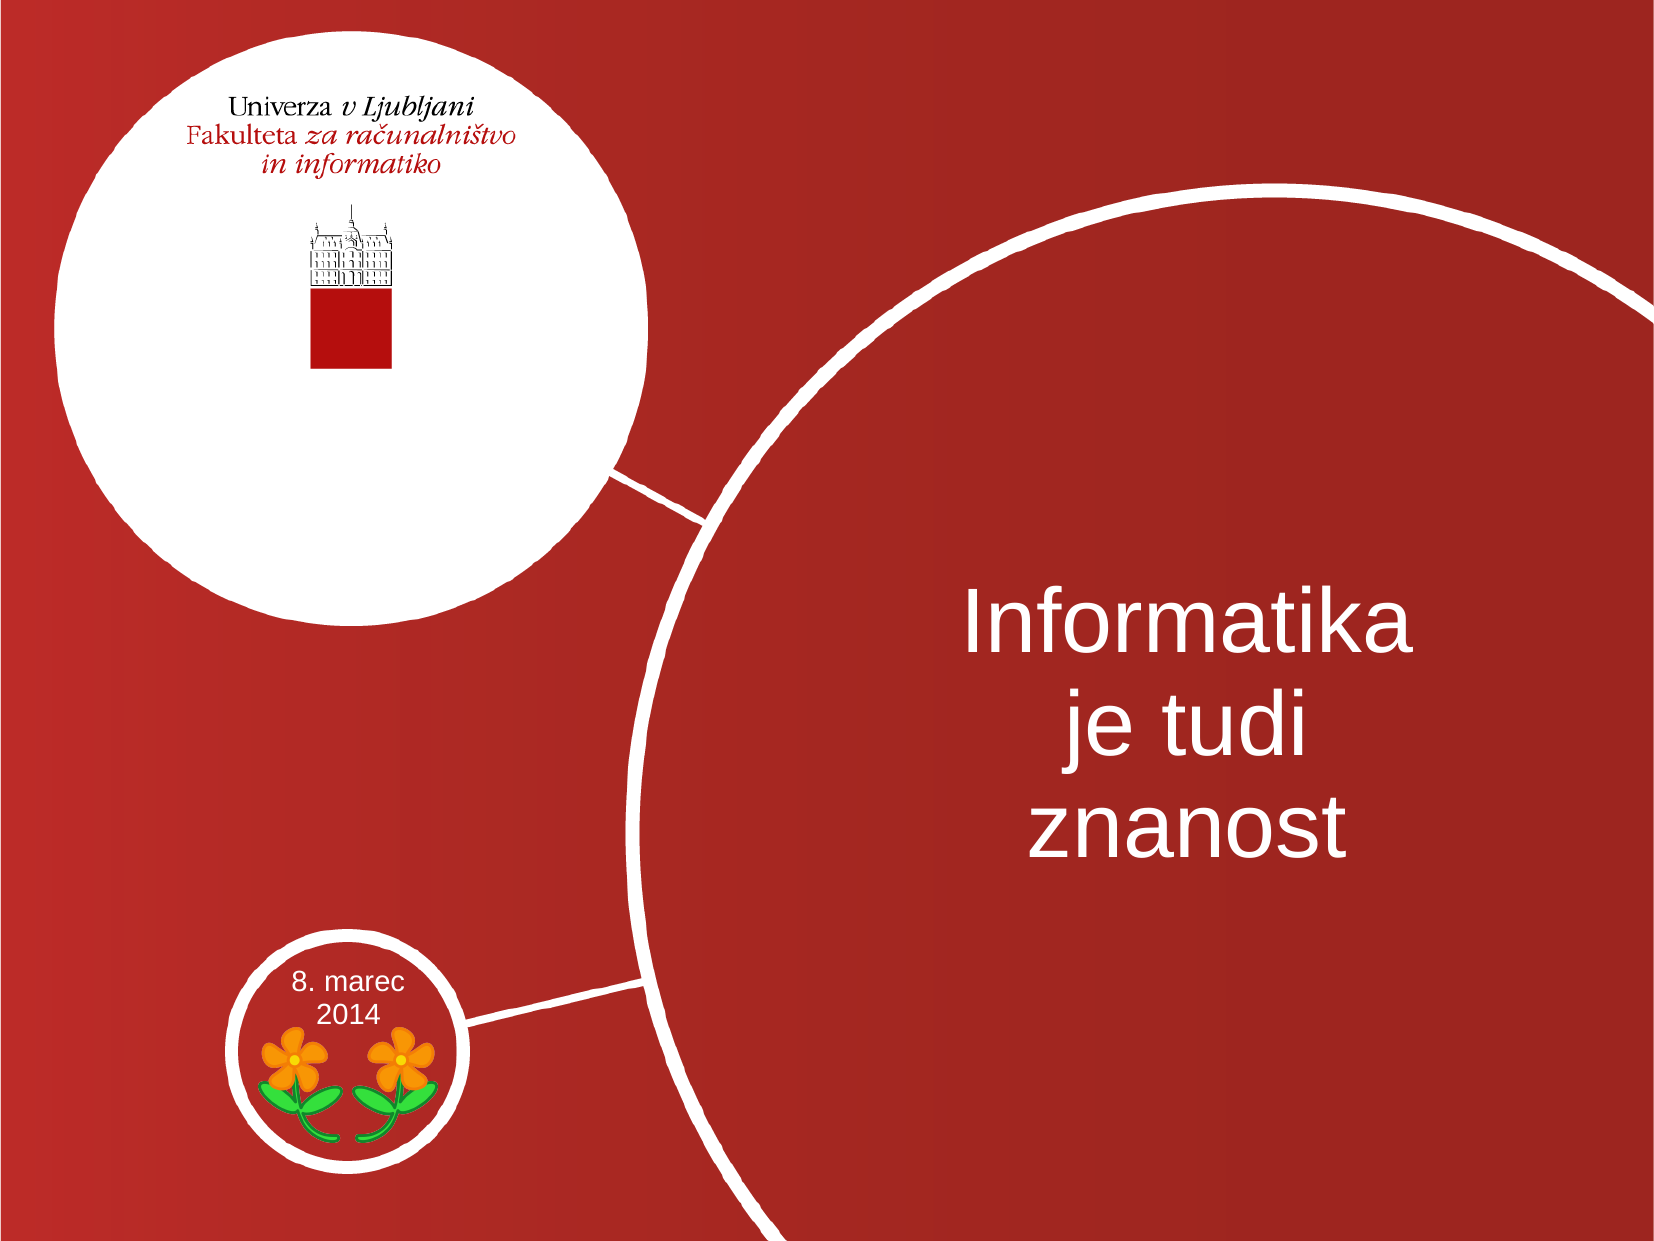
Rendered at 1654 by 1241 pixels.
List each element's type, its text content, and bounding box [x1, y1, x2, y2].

text_box 8. marec 2014 [248, 921, 449, 1075]
picture [0, 0, 1654, 1241]
subtitle Informatika je tudi znanost [803, 437, 1571, 1010]
